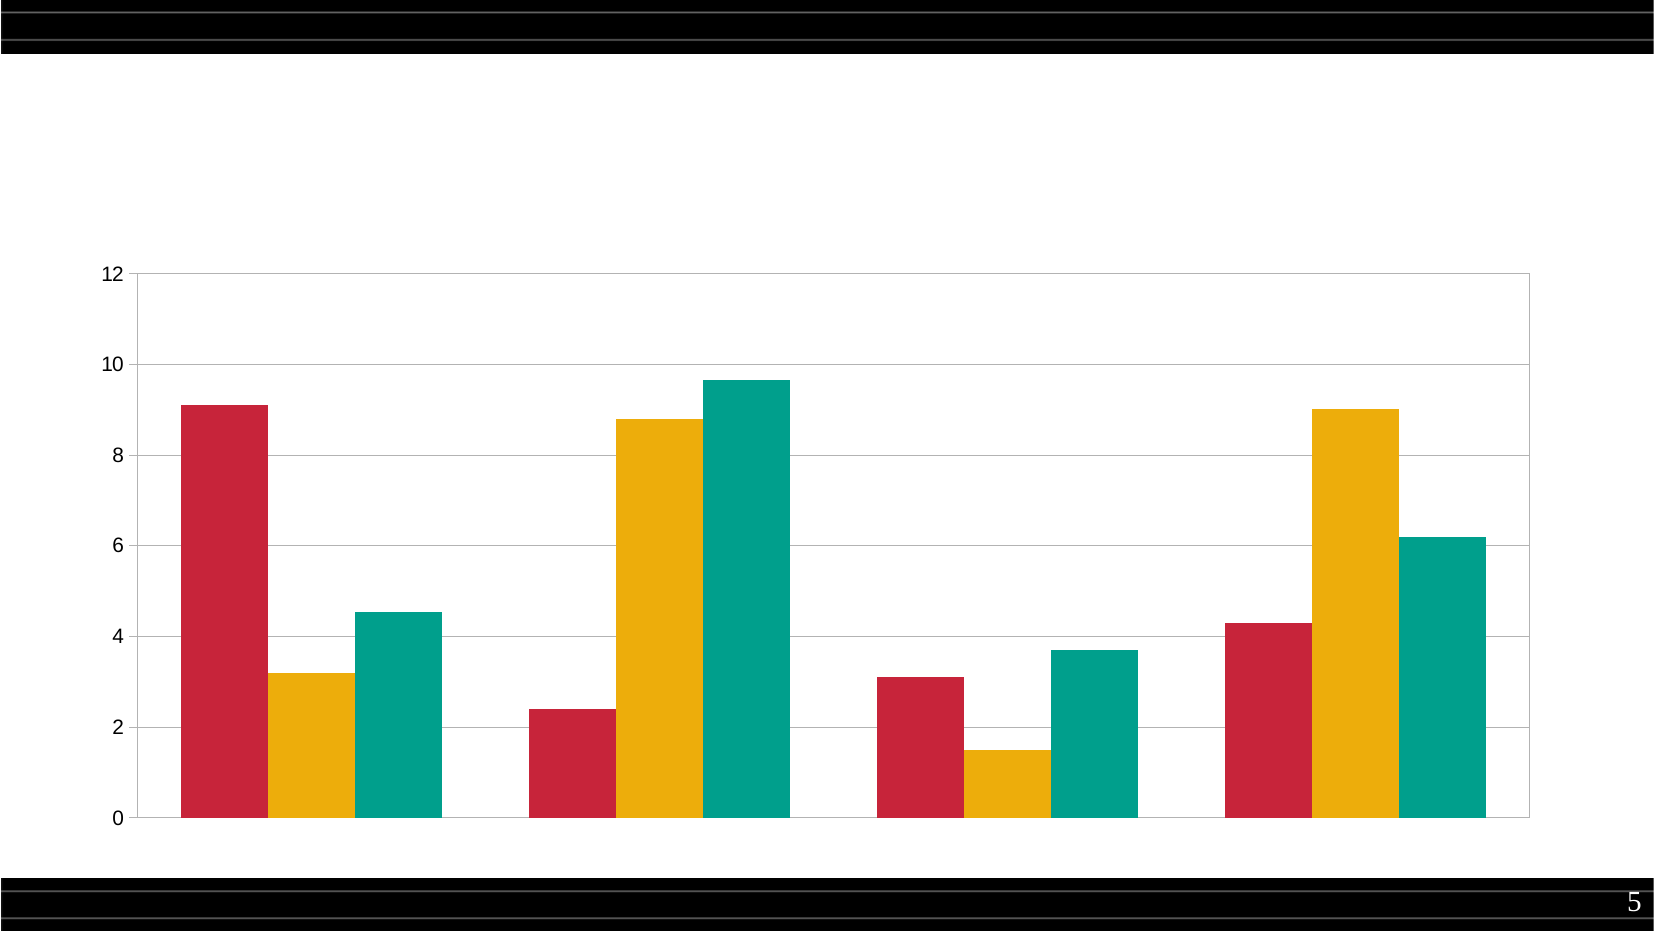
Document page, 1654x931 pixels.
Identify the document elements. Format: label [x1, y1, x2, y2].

chart [71, 250, 1559, 842]
picture [1, 0, 1654, 54]
picture [1, 878, 1654, 931]
